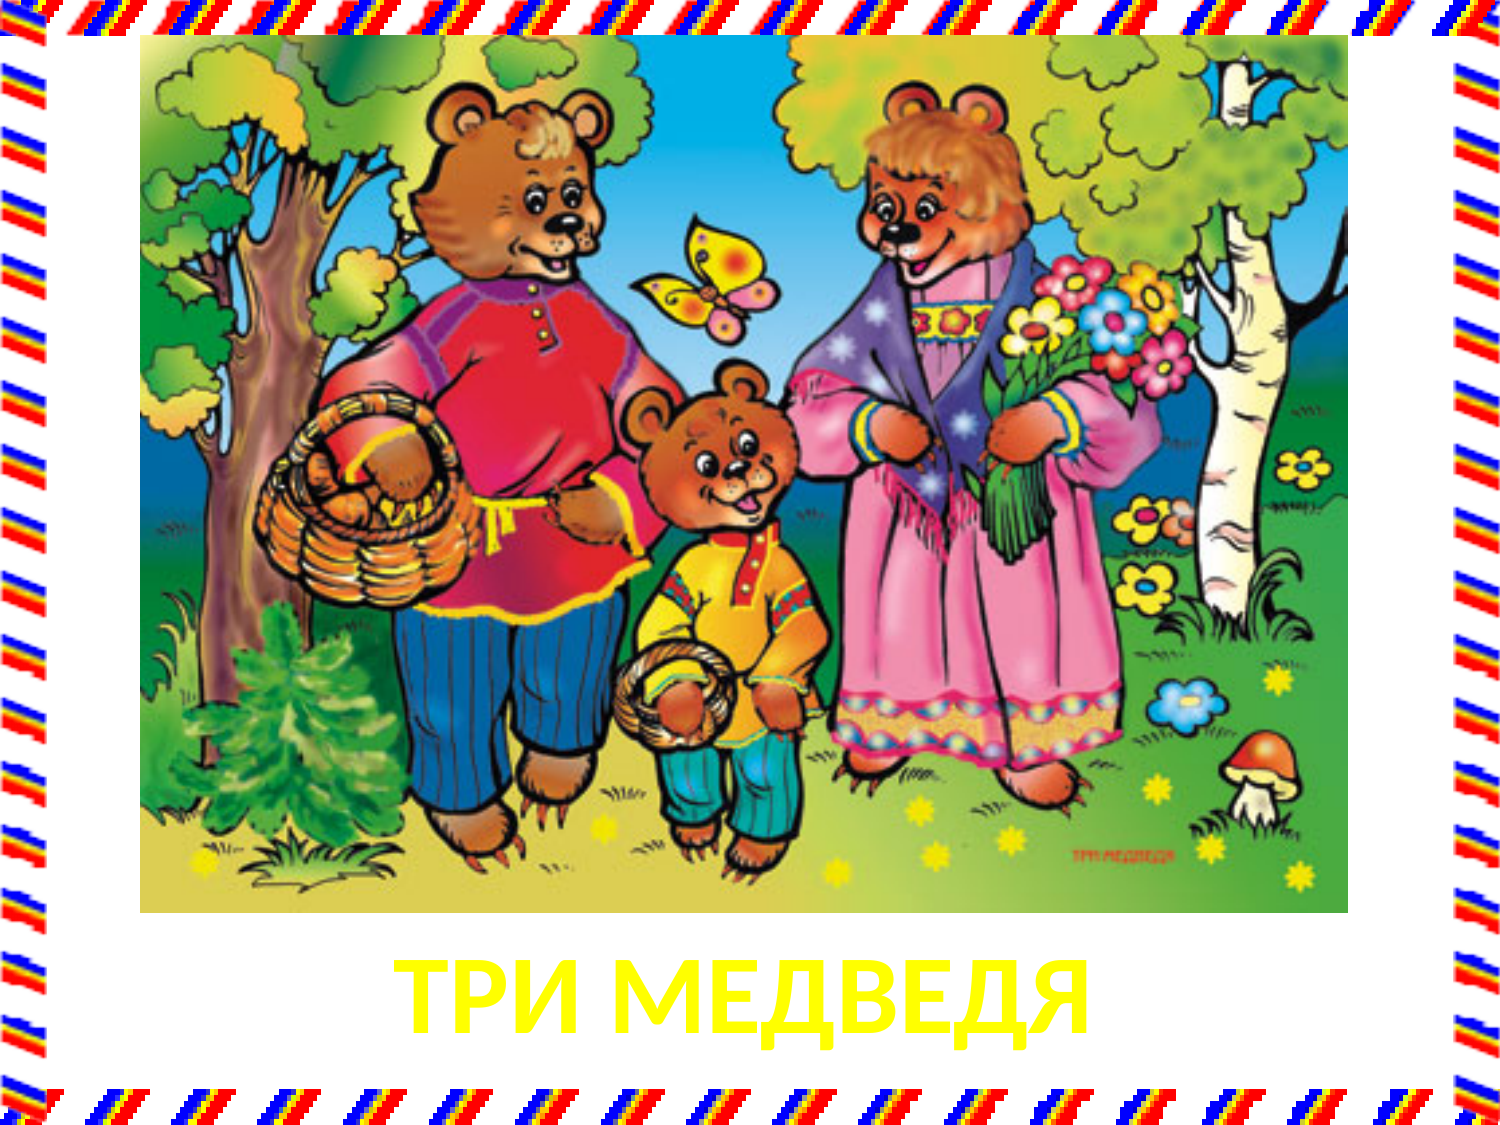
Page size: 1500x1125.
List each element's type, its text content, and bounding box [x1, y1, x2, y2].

picture [0, 0, 1500, 1125]
text_box ТРИ МЕДВЕДЯ [378, 913, 1110, 1065]
